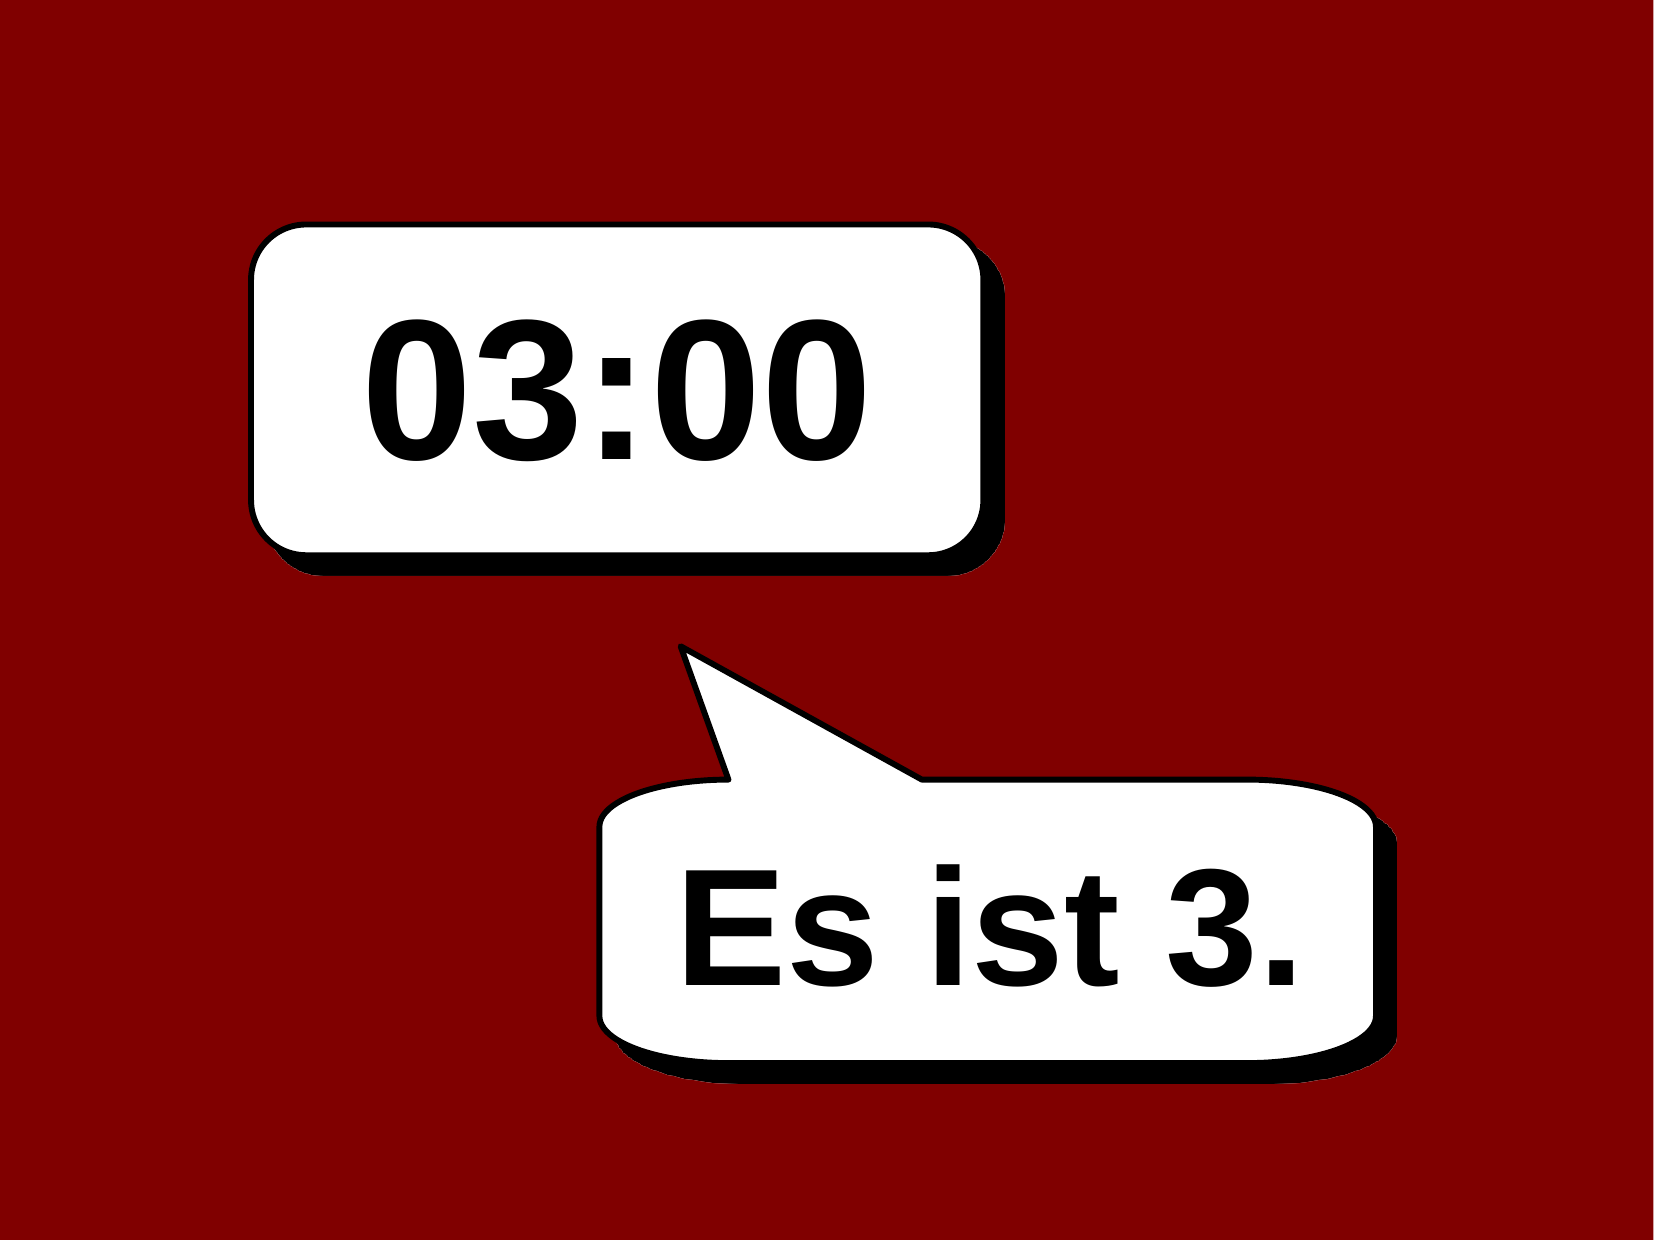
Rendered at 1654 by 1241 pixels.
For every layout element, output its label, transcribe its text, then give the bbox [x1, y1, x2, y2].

text_box [599, 646, 1376, 1030]
text_box [251, 224, 984, 556]
text_box Es ist 3. [605, 826, 1376, 1037]
text_box 03:00 [298, 271, 937, 520]
text_box [612, 1037, 1363, 1064]
